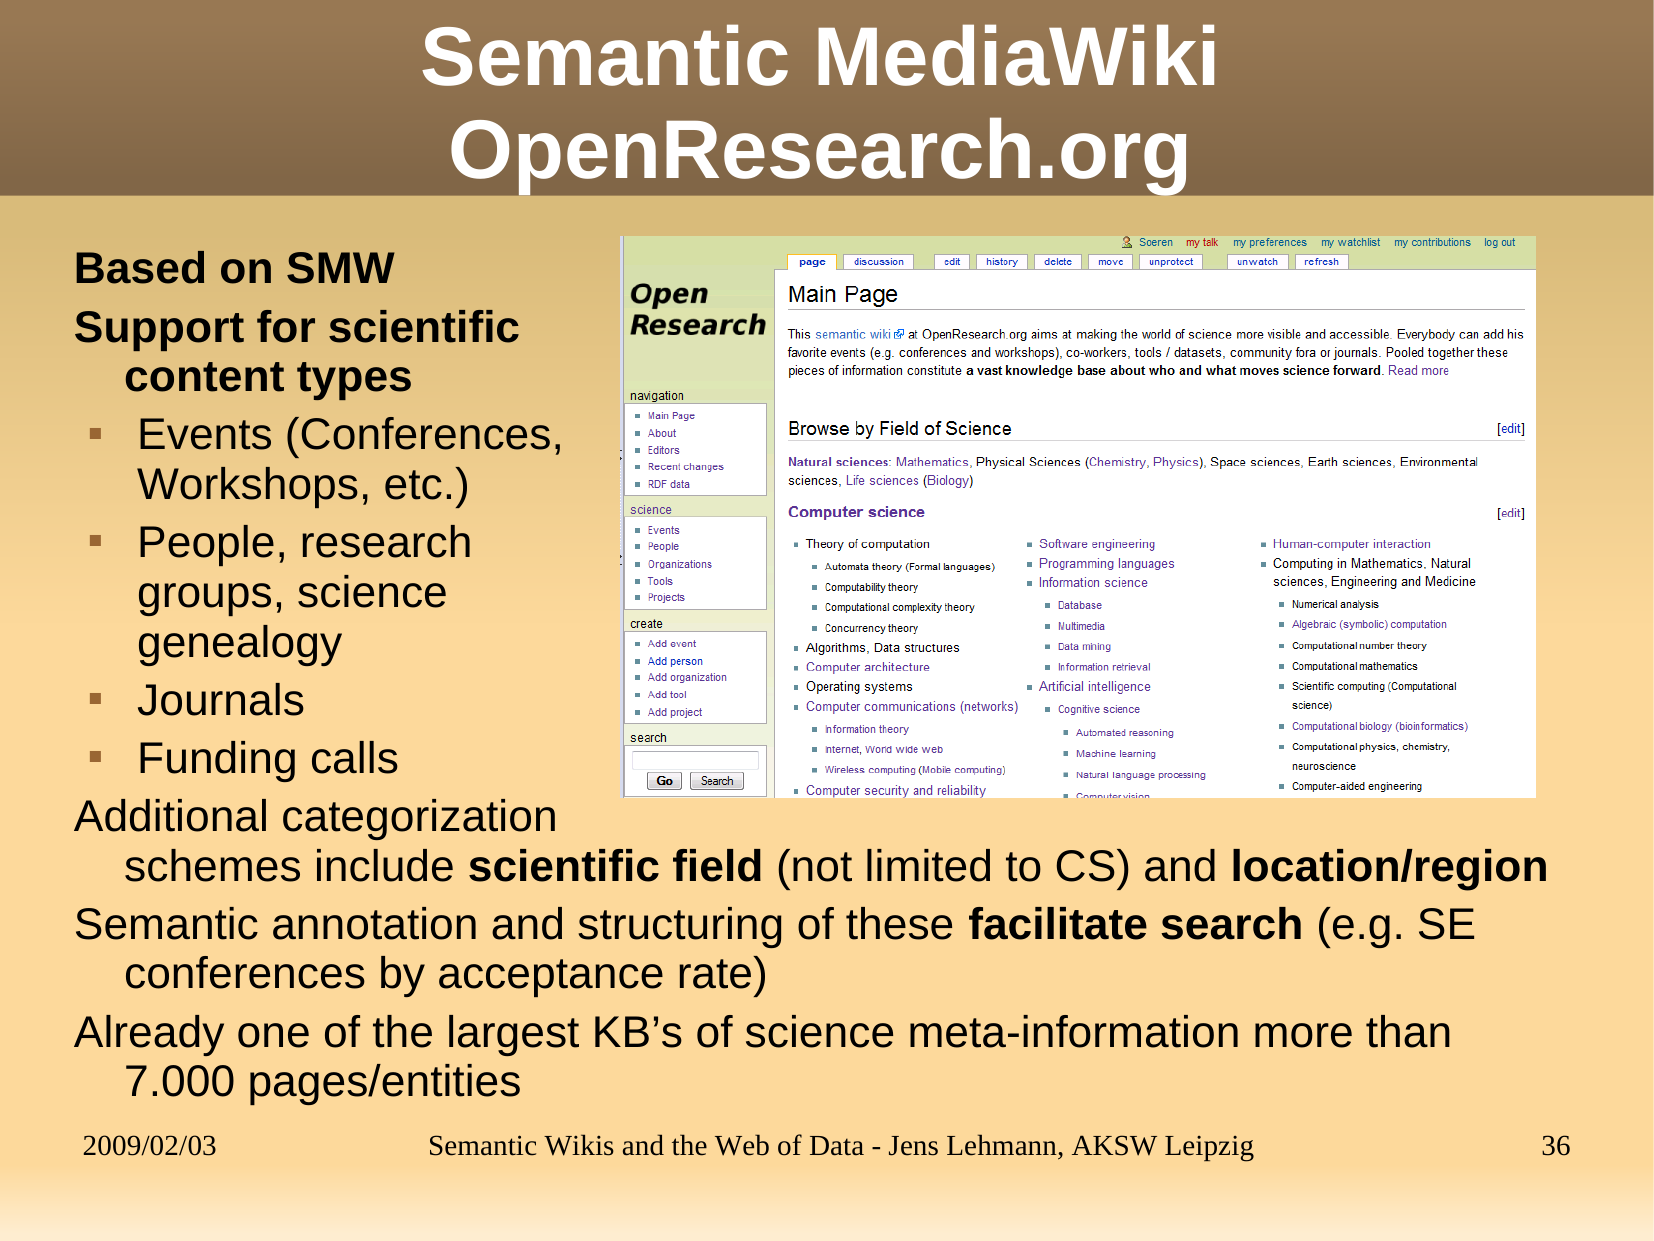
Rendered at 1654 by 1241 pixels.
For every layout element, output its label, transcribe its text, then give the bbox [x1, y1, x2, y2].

list Based on SMW Support for scientific content types Events (Conferences, Workshops, etc.) People, research groups, science genealogy Journals Funding calls Additional categorization schemes include scientific field (not limited to CS) and location/region Semantic annotation and structuring of these facilitate search (e.g. SE conferences by acceptance rate) Already one of the largest KB’s of science meta-information more than 7.000 pages/entities [59, 236, 1565, 1123]
picture [0, 0, 1654, 1241]
title Semantic MediaWiki OpenResearch.org [76, 7, 1565, 200]
